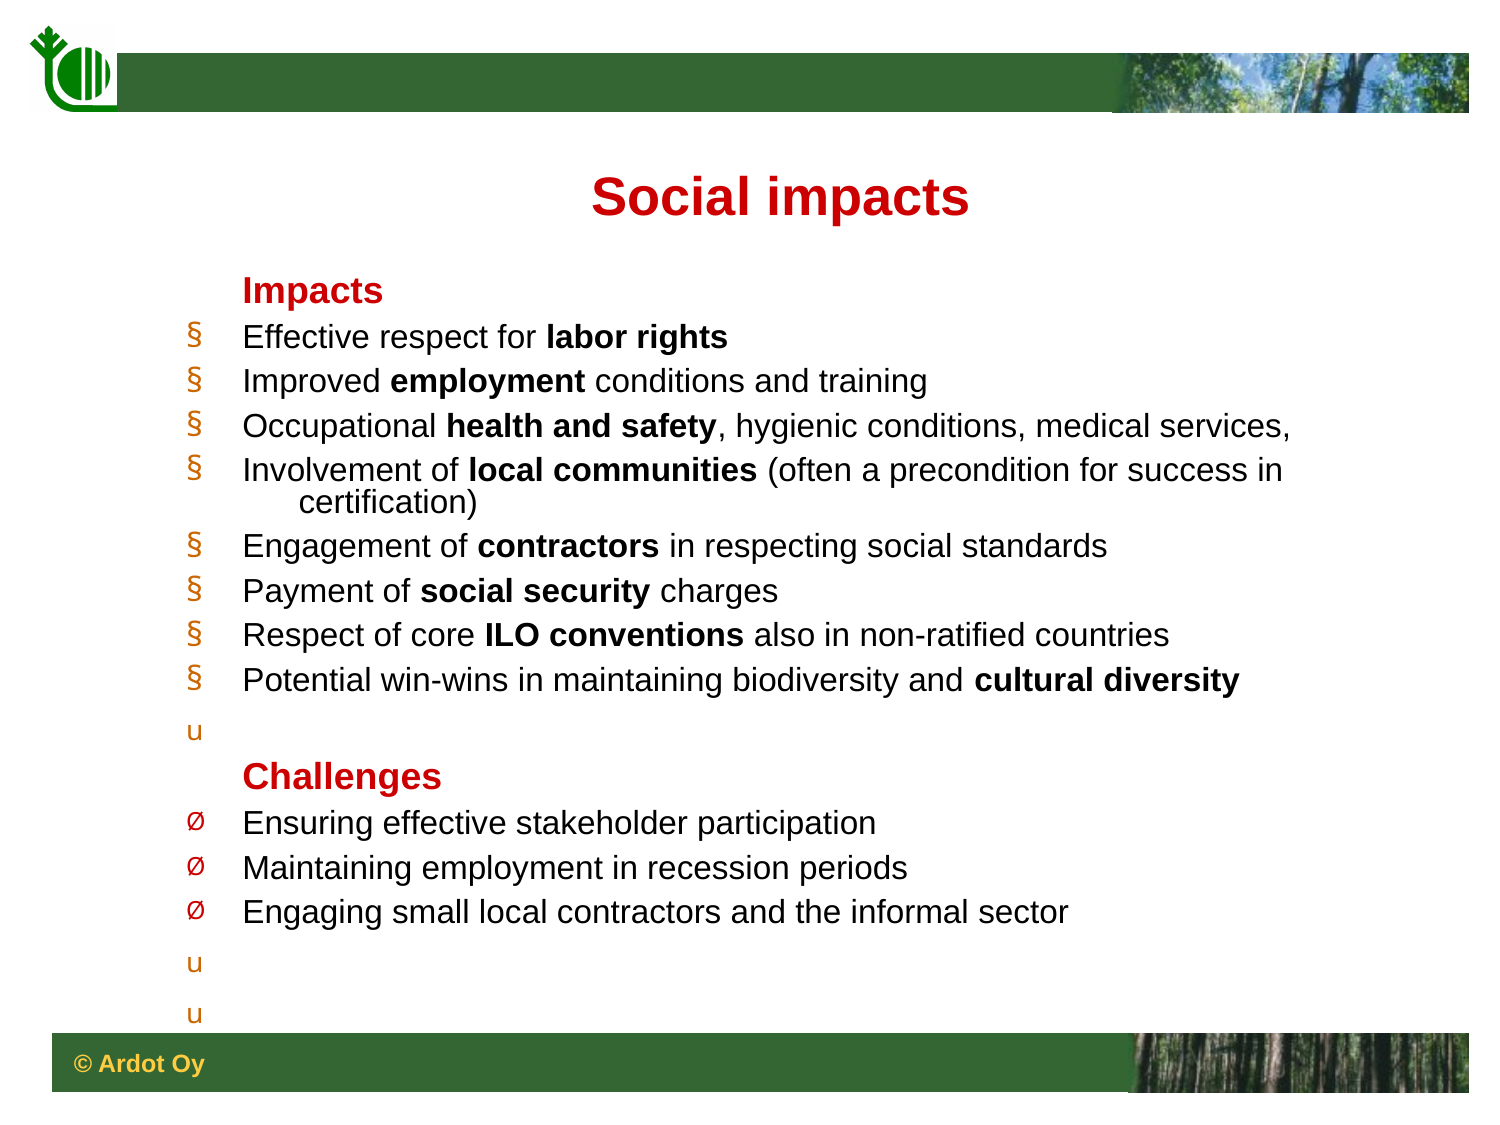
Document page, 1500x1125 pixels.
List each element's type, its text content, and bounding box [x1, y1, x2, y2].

title Social impacts [194, 137, 1369, 250]
list Impacts Effective respect for labor rights Improved employment conditions and training Occupational health and safety, hygienic conditions, medical services, Involvement of local communities (often a precondition for success in certification) Engagement of contractors in respecting social standards Payment of social security charges Respect of core ILO conventions also in non-ratified countries Potential win-wins in maintaining biodiversity and cultural diversity Challenges Ensuring effective stakeholder participation Maintaining employment in recession periods Engaging small local contractors and the informal sector [171, 267, 1363, 1024]
